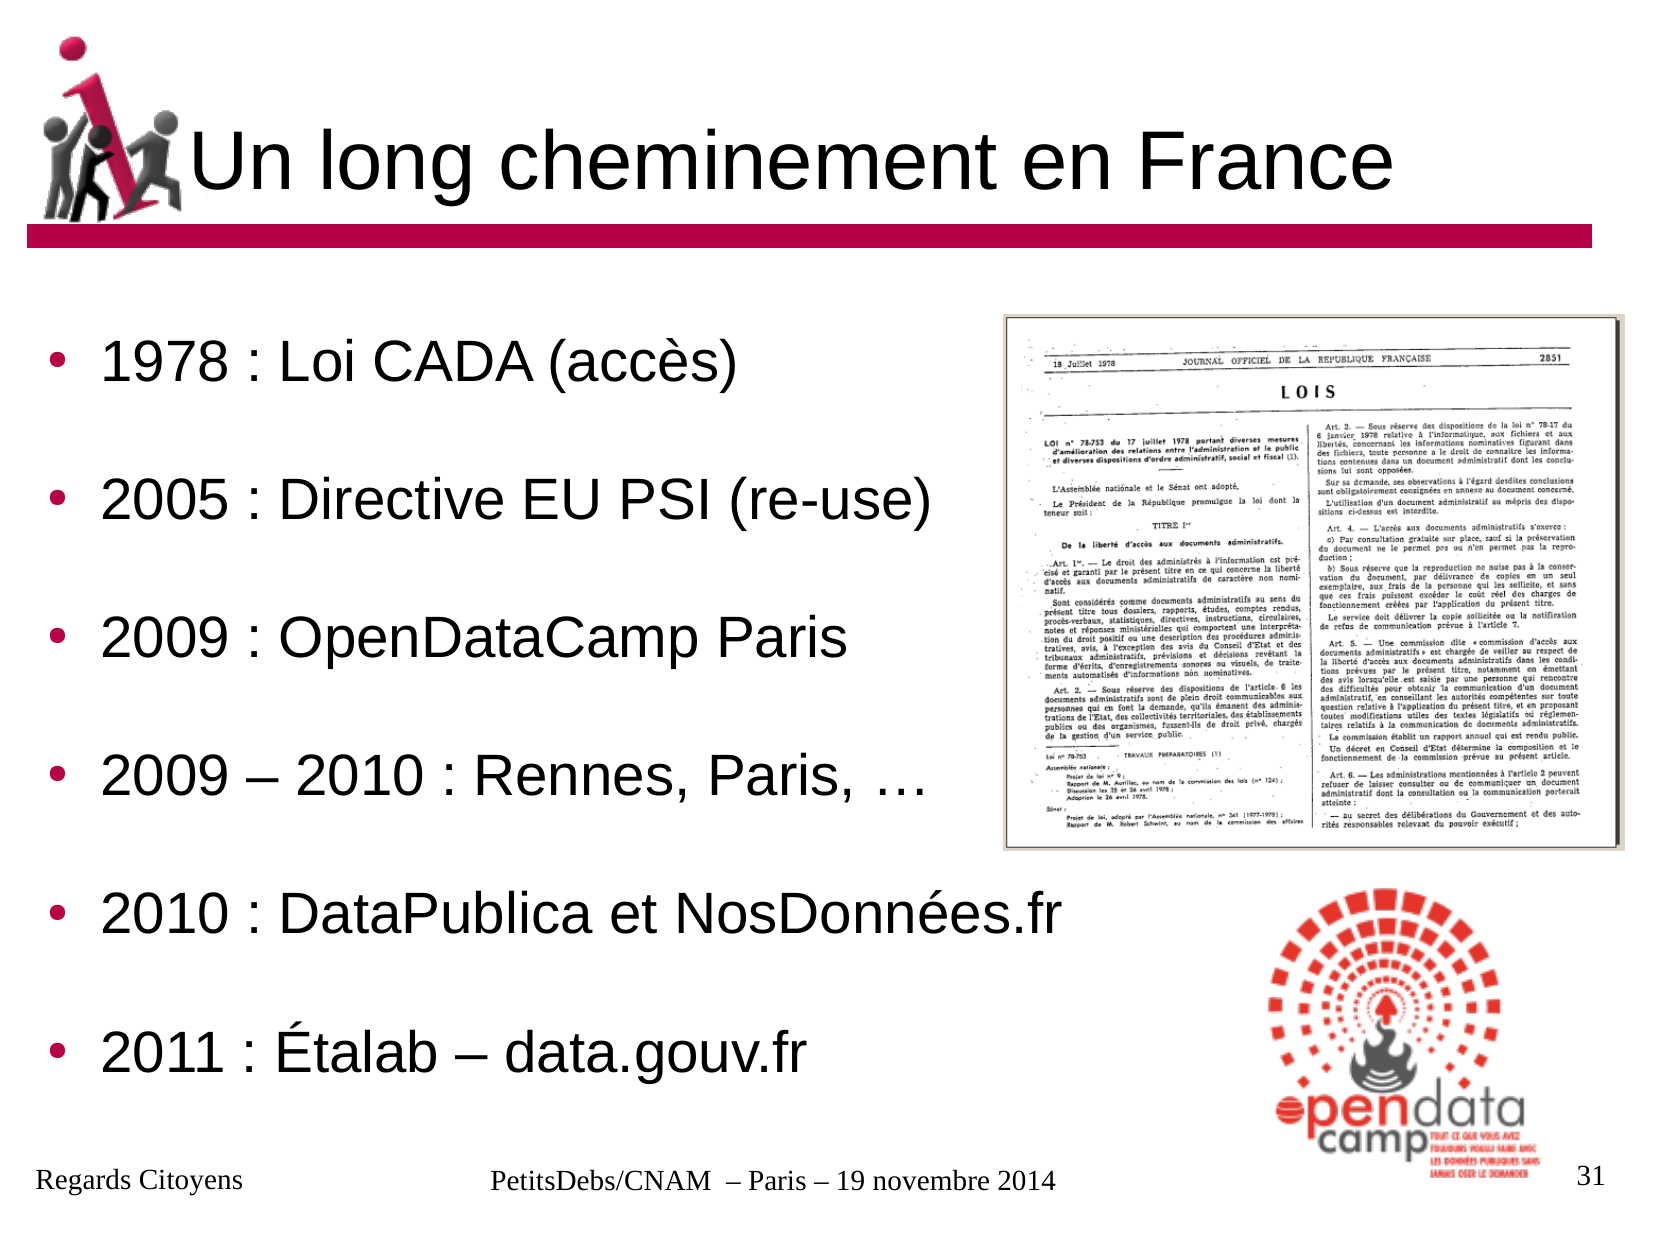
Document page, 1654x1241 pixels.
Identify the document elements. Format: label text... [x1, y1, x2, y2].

list 1978 : Loi CADA (accès) 2005 : Directive EU PSI (re-use) 2009 : OpenDataCamp Paris 2009 – 2010 : Rennes, Paris, … 2010 : DataPublica et NosDonnées.fr 2011 : Étalab – data.gouv.fr [29, 224, 1654, 1140]
picture [1257, 885, 1554, 1182]
title Un long cheminement en France [188, 64, 1654, 258]
picture [27, 31, 208, 224]
picture [1003, 314, 1625, 851]
